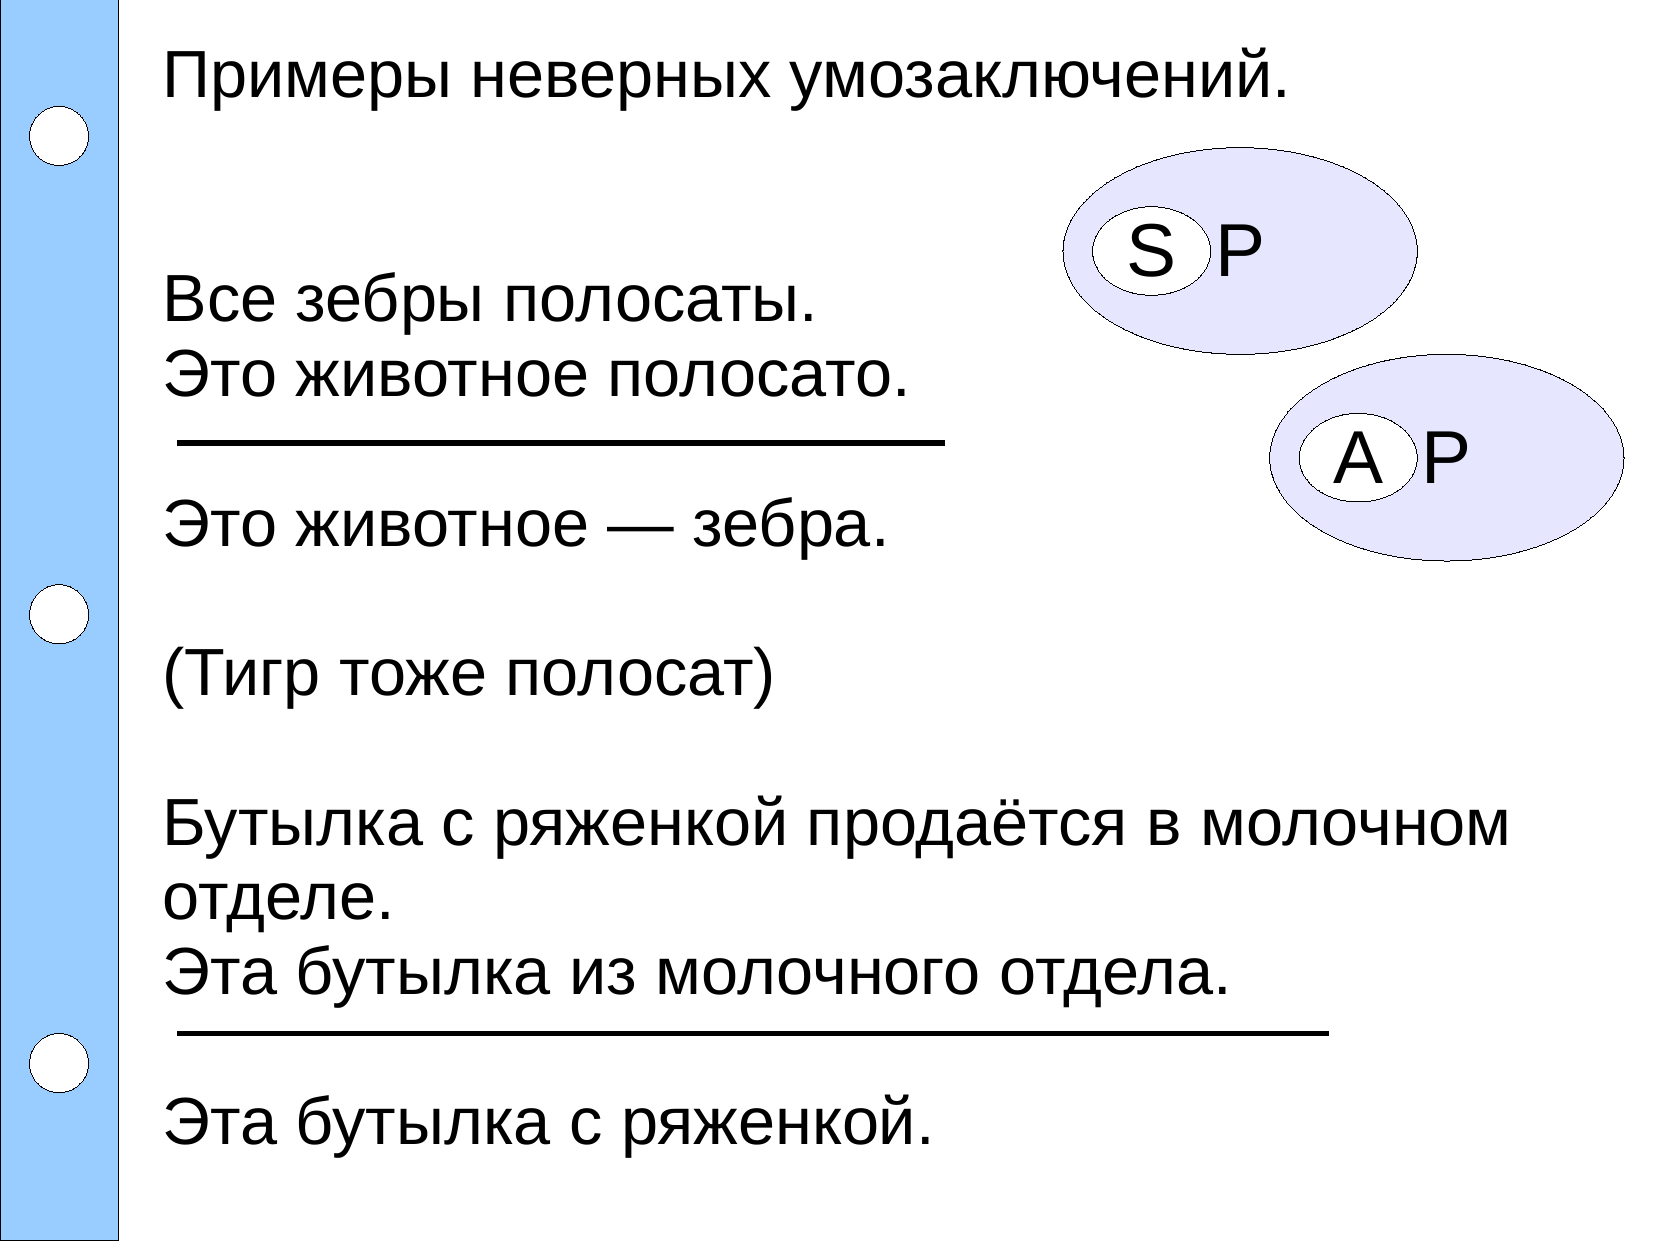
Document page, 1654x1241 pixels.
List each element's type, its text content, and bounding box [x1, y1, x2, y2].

text_box Примеры неверных умозаключений. Все зебры полосаты. Это животное полосато. Это животное — зебра. (Тигр тоже полосат) Бутылка с ряженкой продаётся в молочном отделе. Эта бутылка из молочного отдела. Эта бутылка с ряженкой. [147, 29, 1536, 1166]
text_box [0, 0, 119, 1241]
text_box S [1092, 206, 1211, 296]
text_box P [1269, 354, 1625, 562]
text_box A [1299, 413, 1418, 502]
